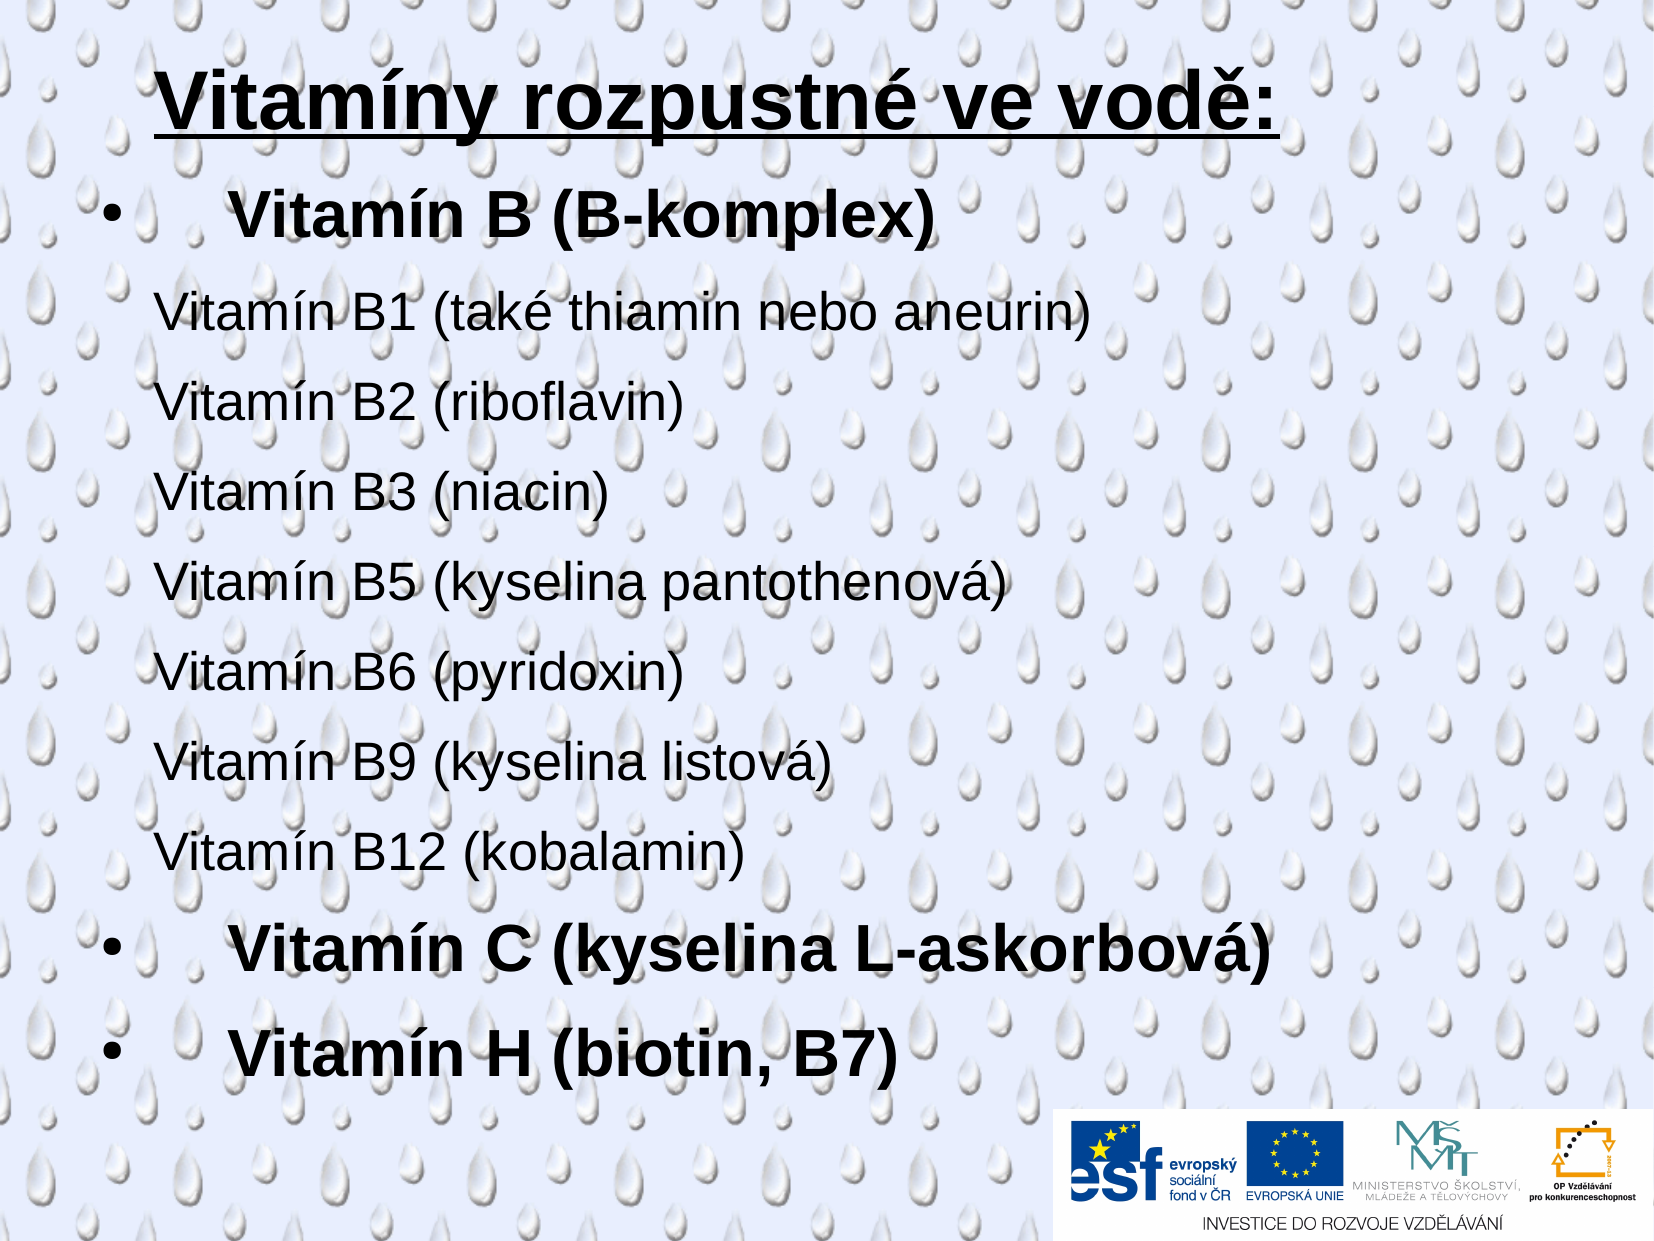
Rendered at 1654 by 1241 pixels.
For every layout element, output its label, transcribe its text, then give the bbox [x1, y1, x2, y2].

picture [0, 0, 1654, 1241]
list Vitamíny rozpustné ve vodě: Vitamín B (B-komplex) Vitamín B1 (také thiamin nebo aneurin) Vitamín B2 (riboflavin) Vitamín B3 (niacin) Vitamín B5 (kyselina pantothenová) Vitamín B6 (pyridoxin) Vitamín B9 (kyselina listová) Vitamín B12 (kobalamin) Vitamín C (kyselina L-askorbová) Vitamín H (biotin, B7) [82, 54, 1571, 1195]
